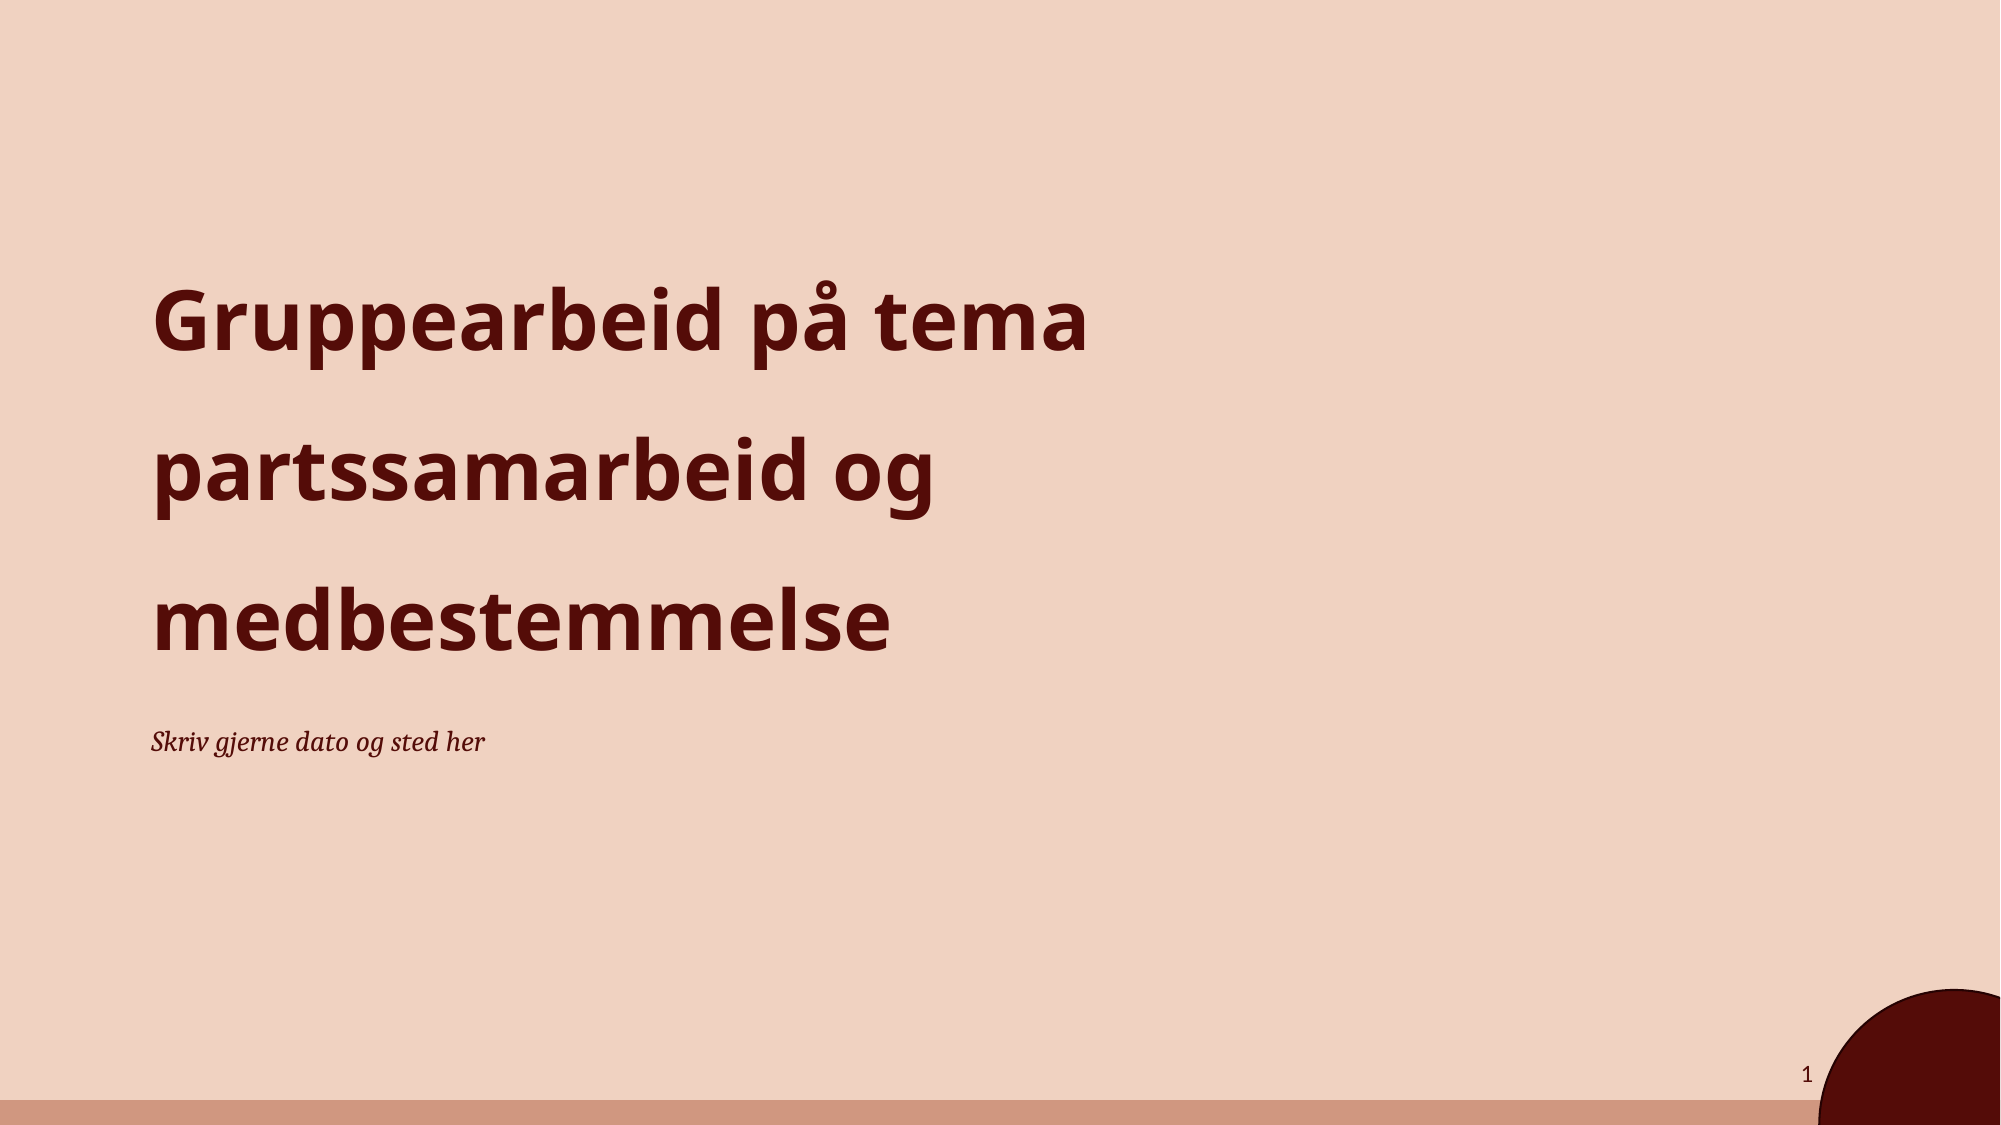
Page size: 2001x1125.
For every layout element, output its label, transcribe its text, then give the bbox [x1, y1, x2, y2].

title Gruppearbeid på tema partssamarbeid og medbestemmelse [136, 210, 1263, 634]
list Skriv gjerne dato og sted her [136, 697, 1264, 938]
text_box 1 [1785, 1042, 1970, 1103]
